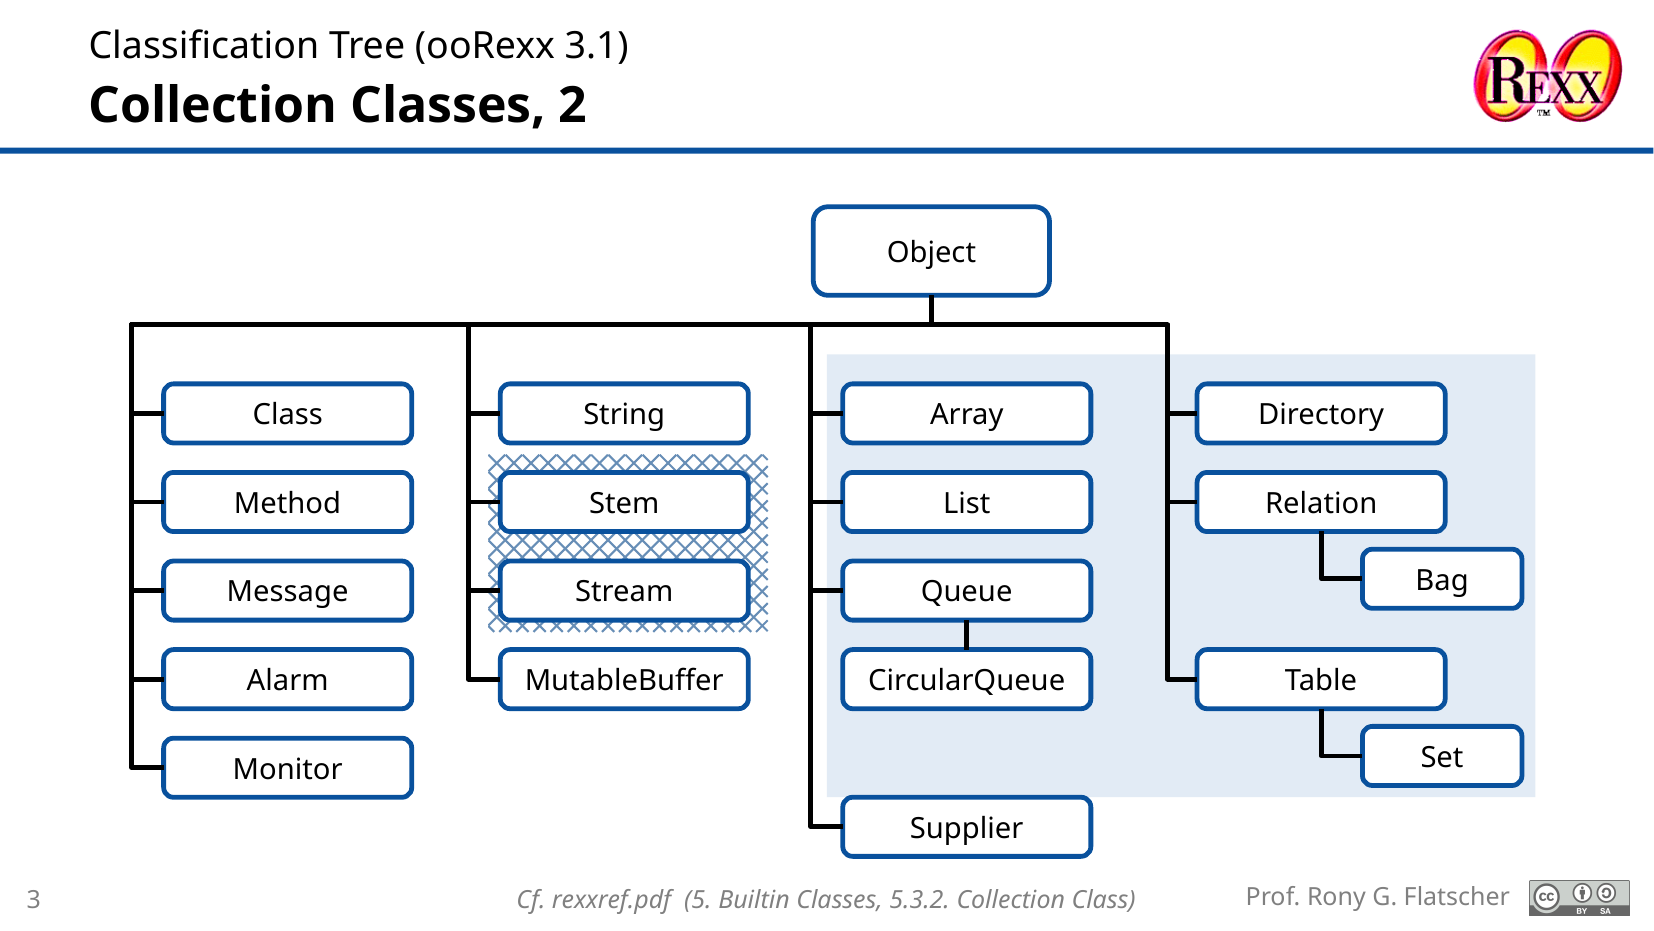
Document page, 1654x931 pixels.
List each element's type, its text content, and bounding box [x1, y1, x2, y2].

text_box Object [813, 206, 1050, 296]
text_box [826, 354, 1536, 798]
text_box Bag [1362, 549, 1522, 609]
text_box Set [1362, 726, 1522, 786]
title Collection Classes, 2 [29, 59, 1654, 148]
text_box Stem [500, 472, 749, 532]
text_box Queue [842, 561, 1091, 621]
text_box Monitor [163, 738, 412, 798]
text_box Message [163, 561, 412, 621]
text_box Class [163, 383, 412, 443]
text_box MutableBuffer [500, 649, 749, 709]
text_box CircularQueue [842, 649, 1091, 709]
text_box Method [163, 472, 412, 532]
text_box Relation [1197, 472, 1446, 532]
text_box Table [1197, 649, 1446, 709]
text_box Supplier [842, 797, 1091, 857]
text_box Alarm [163, 649, 412, 709]
text_box Stream [500, 561, 749, 621]
text_box Array [842, 383, 1091, 443]
text_box String [500, 383, 749, 443]
text_box Directory [1197, 383, 1446, 443]
text_box [488, 454, 768, 632]
title Classification Tree (ooRexx 3.1) [29, 0, 1654, 59]
text_box List [842, 472, 1091, 532]
text_box Cf. rexxref.pdf (5. Builtin Classes, 5.3.2. Collection Class) [0, 874, 1654, 922]
